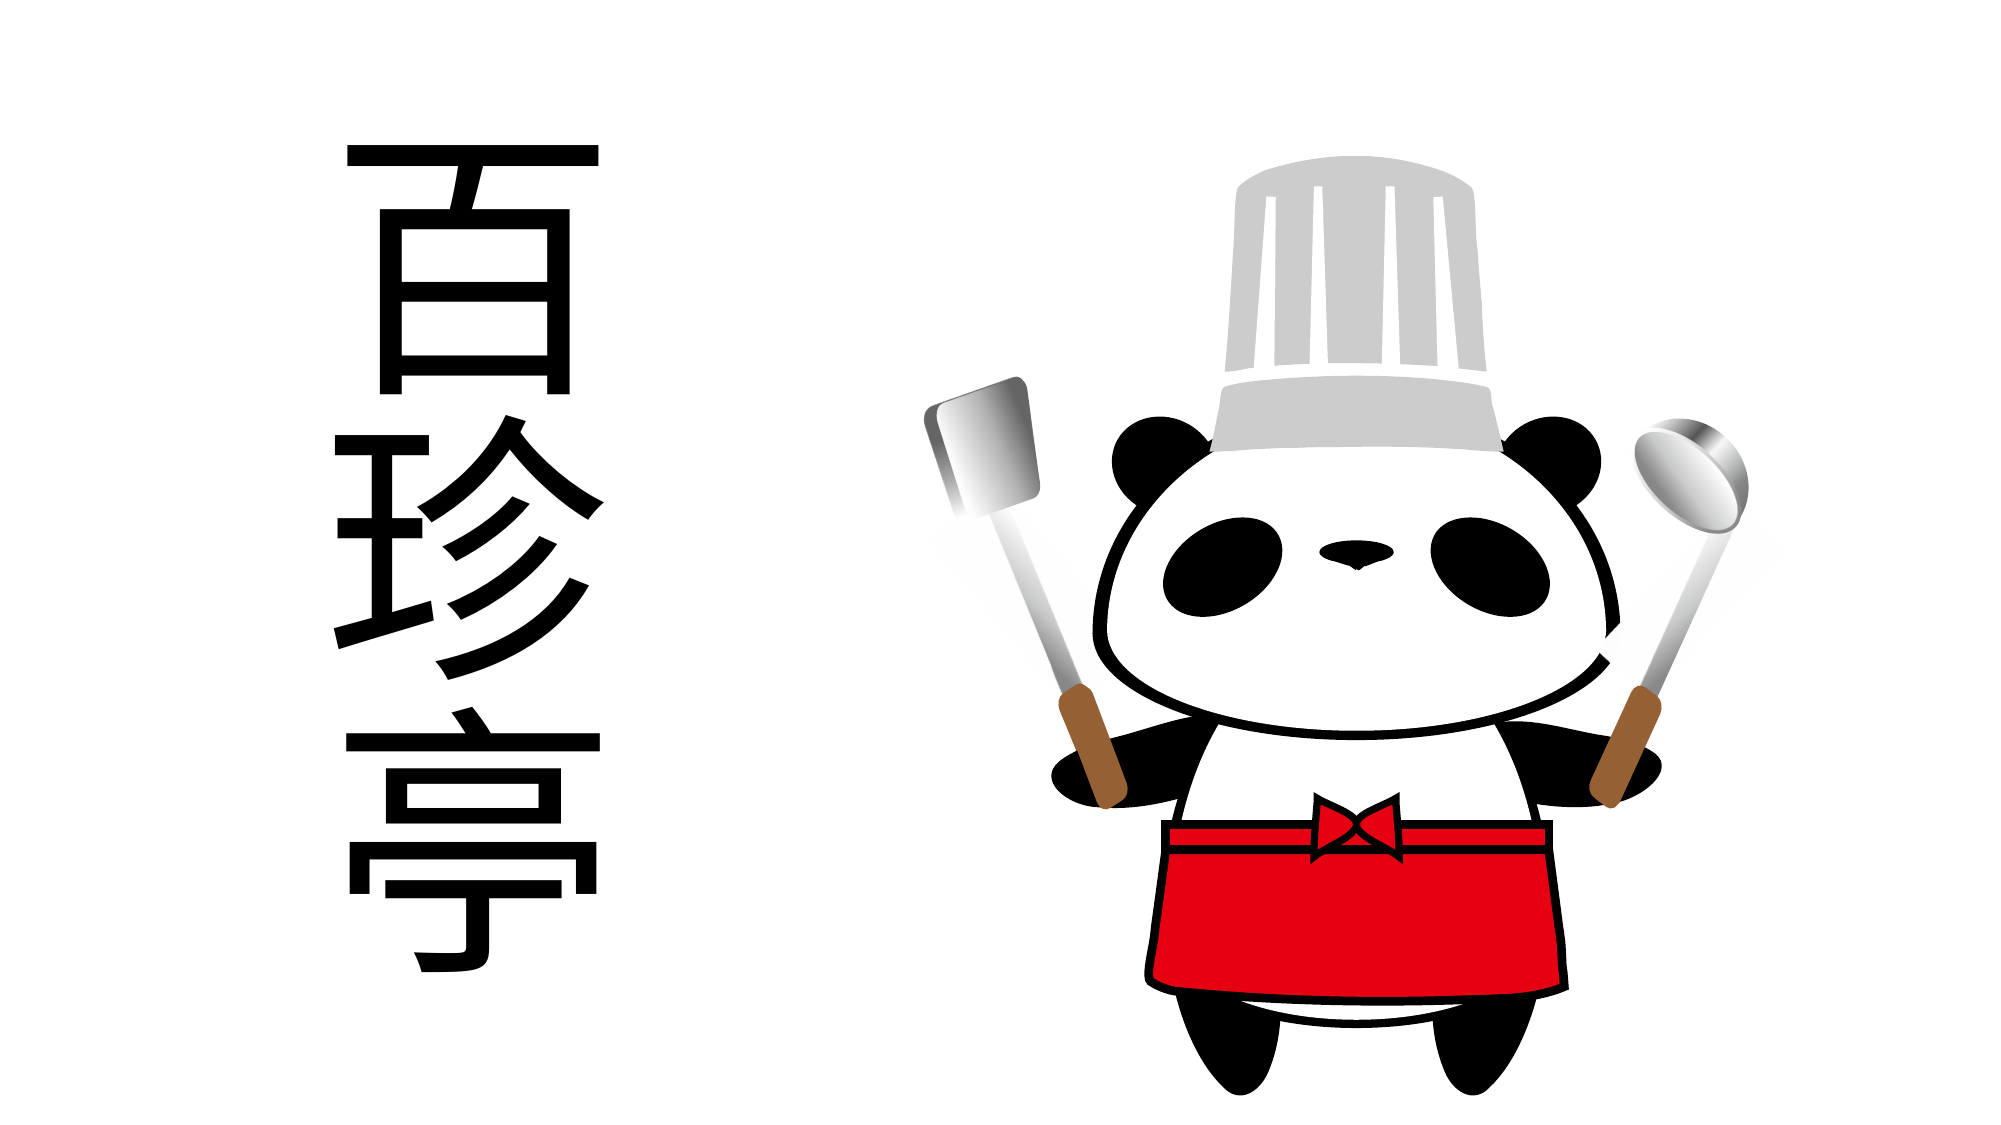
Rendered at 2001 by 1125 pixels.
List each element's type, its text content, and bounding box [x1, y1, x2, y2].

text_box 亭 [49, 655, 898, 1019]
text_box 百 [49, 76, 898, 438]
text_box 珍 [42, 362, 891, 727]
picture [831, 156, 1852, 1096]
